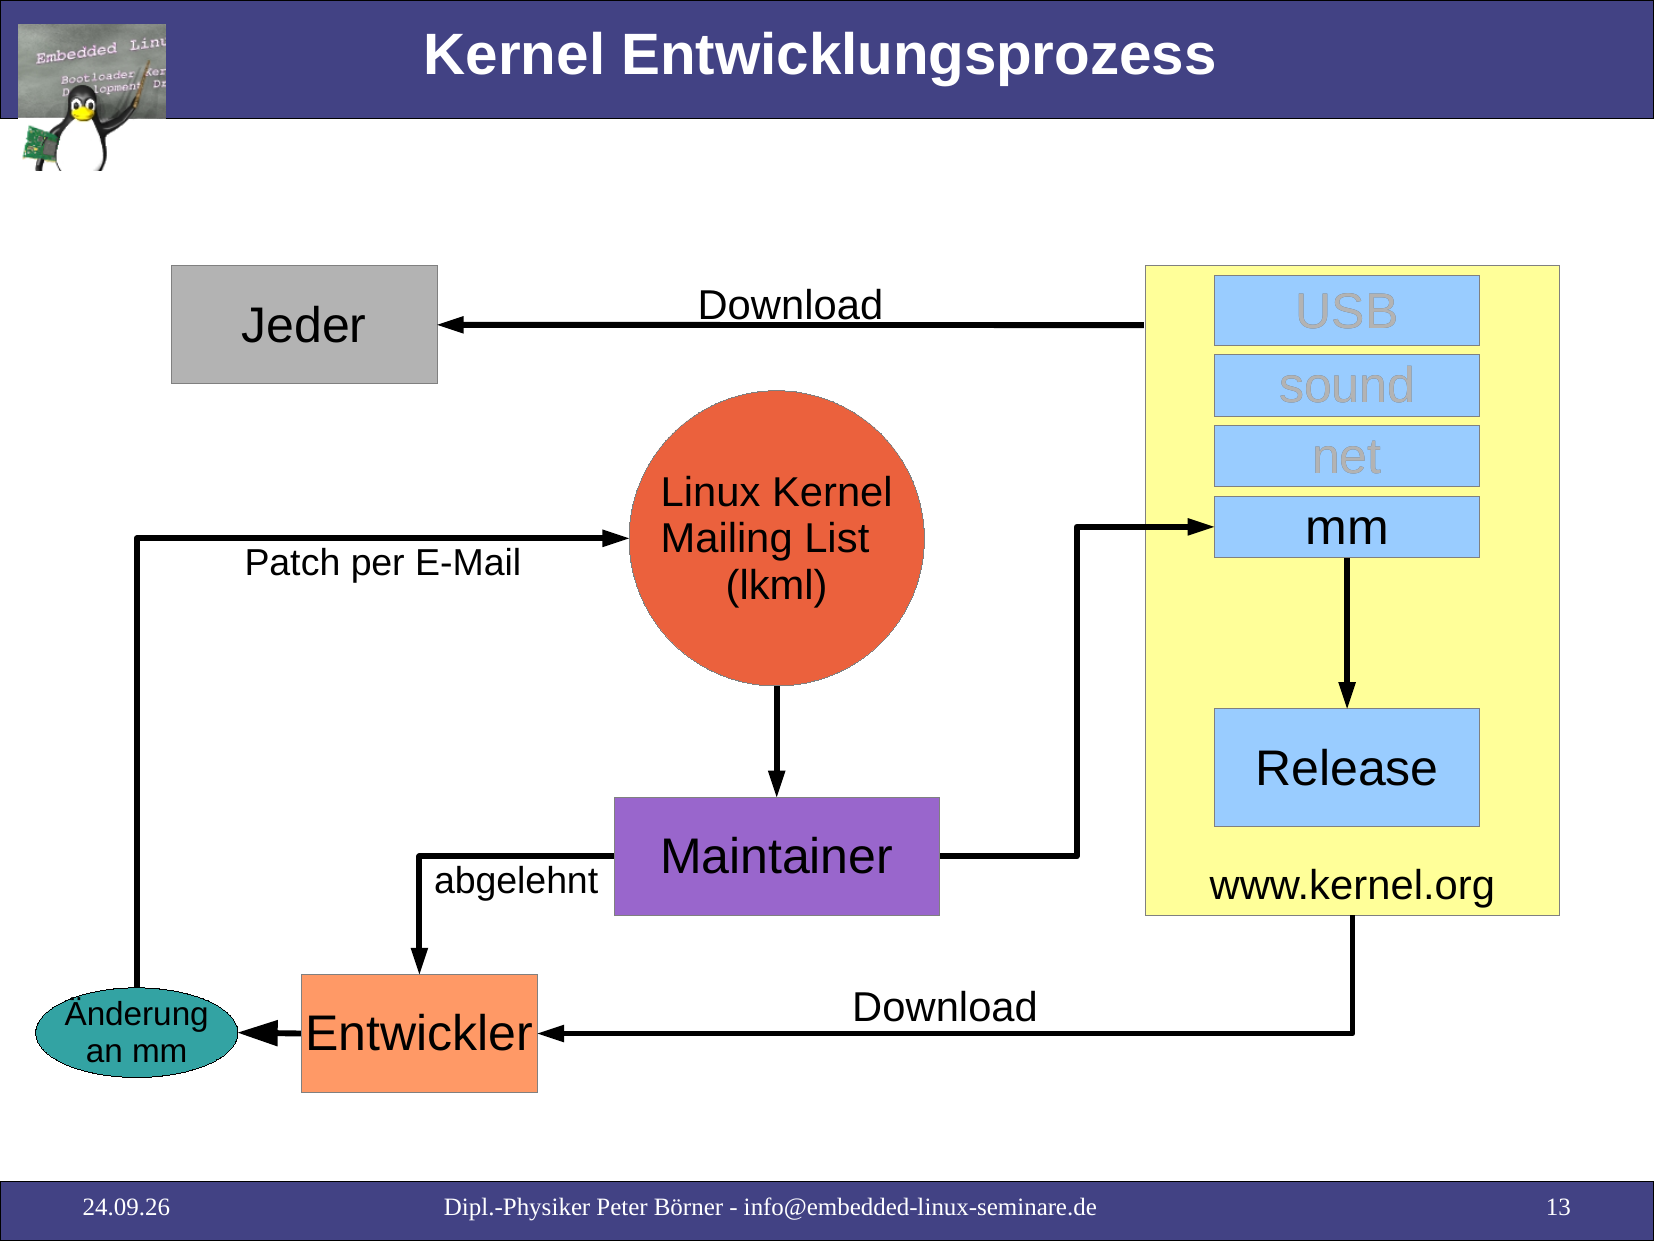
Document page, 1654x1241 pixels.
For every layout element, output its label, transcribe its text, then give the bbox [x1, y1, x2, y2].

text_box Jeder [171, 265, 438, 384]
title Kernel Entwicklungsprozess [76, 19, 1565, 89]
text_box sound [1214, 354, 1480, 417]
text_box net [1214, 425, 1480, 487]
picture [18, 24, 166, 171]
text_box mm [1214, 496, 1480, 558]
text_box Linux Kernel Mailing List (lkml) [629, 390, 925, 686]
text_box Release [1214, 708, 1480, 827]
text_box www.kernel.org [1145, 265, 1560, 916]
text_box Entwickler [301, 974, 538, 1093]
text_box Maintainer [614, 797, 940, 916]
text_box Änderung an mm [35, 987, 238, 1078]
text_box USB [1214, 275, 1480, 346]
